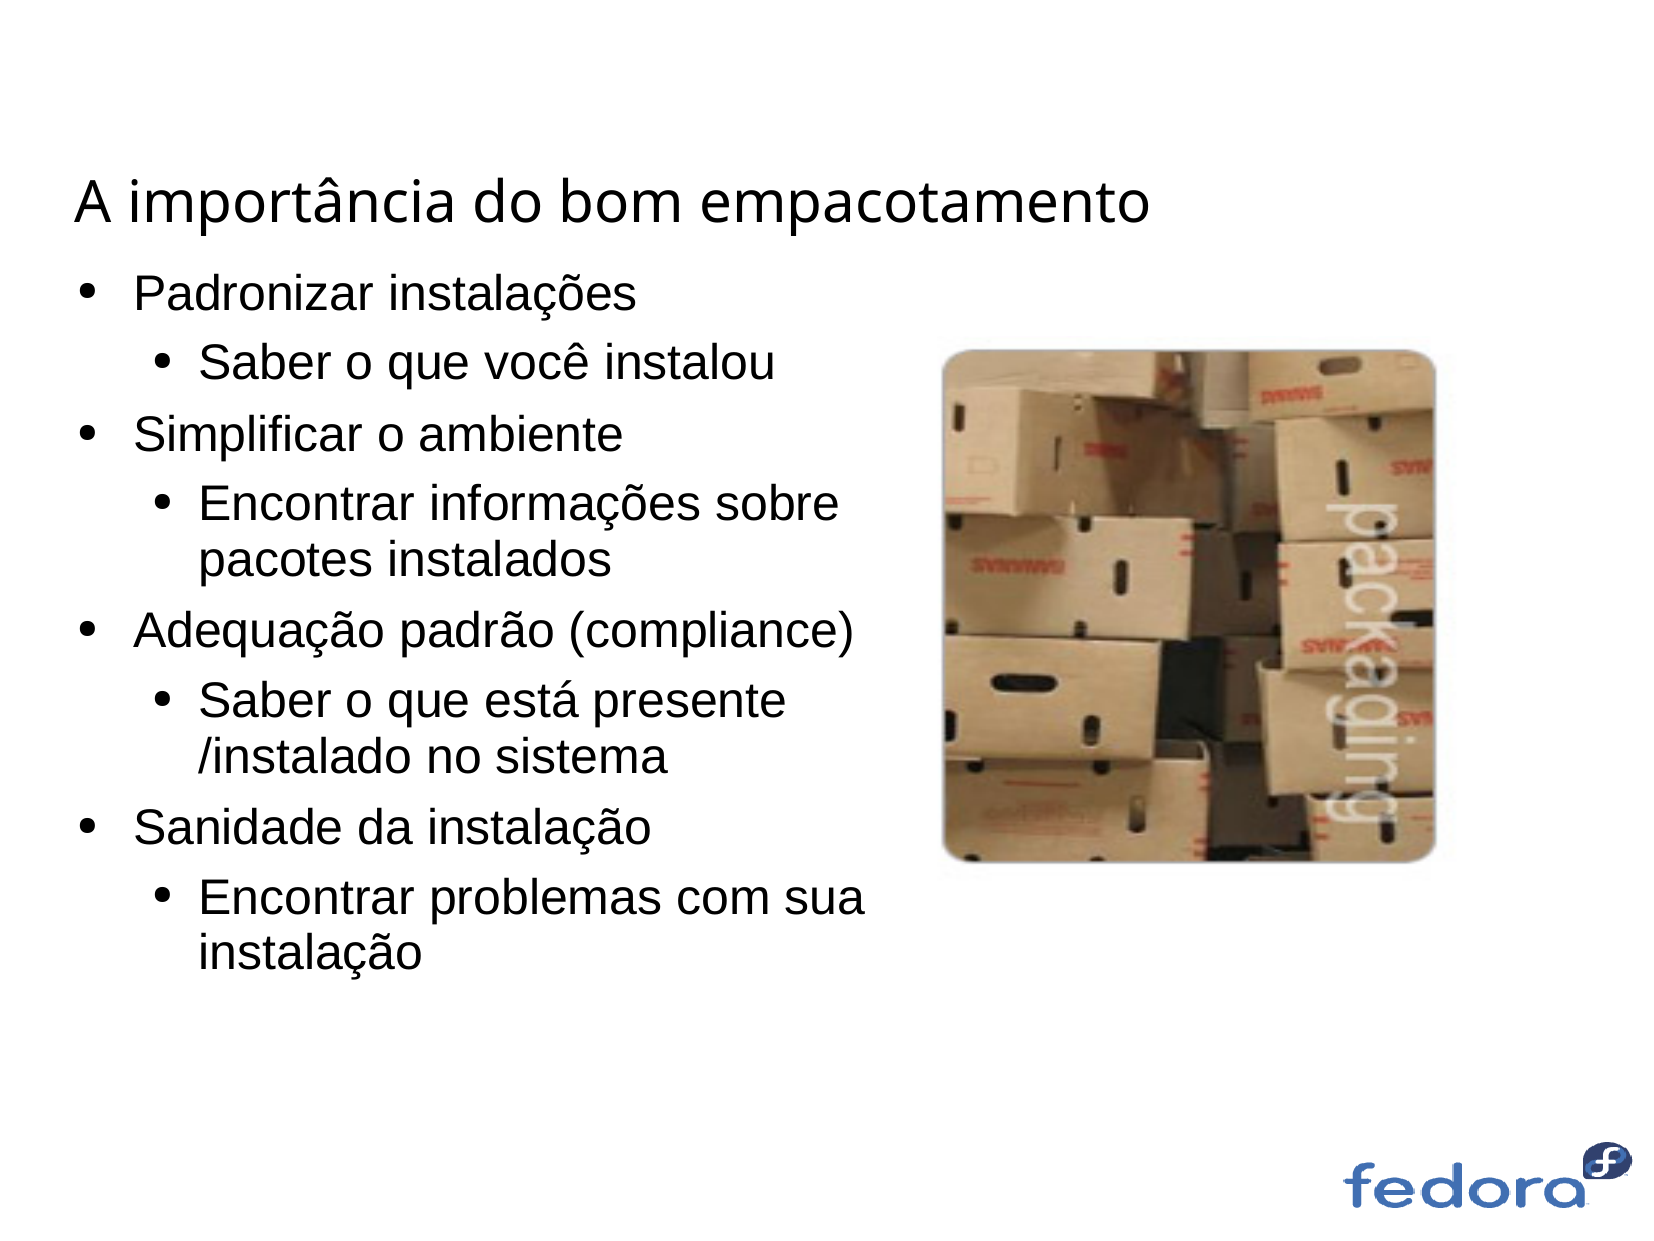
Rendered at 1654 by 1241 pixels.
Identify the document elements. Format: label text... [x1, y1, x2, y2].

picture [914, 336, 1489, 883]
title A importância do bom empacotamento [74, 95, 1506, 303]
picture [1332, 1124, 1651, 1227]
list Padronizar instalações Saber o que você instalou Simplificar o ambiente Encontrar informações sobre pacotes instalados Adequação padrão (compliance) Saber o que está presente /instalado no sistema Sanidade da instalação Encontrar problemas com sua instalação [77, 264, 872, 1174]
